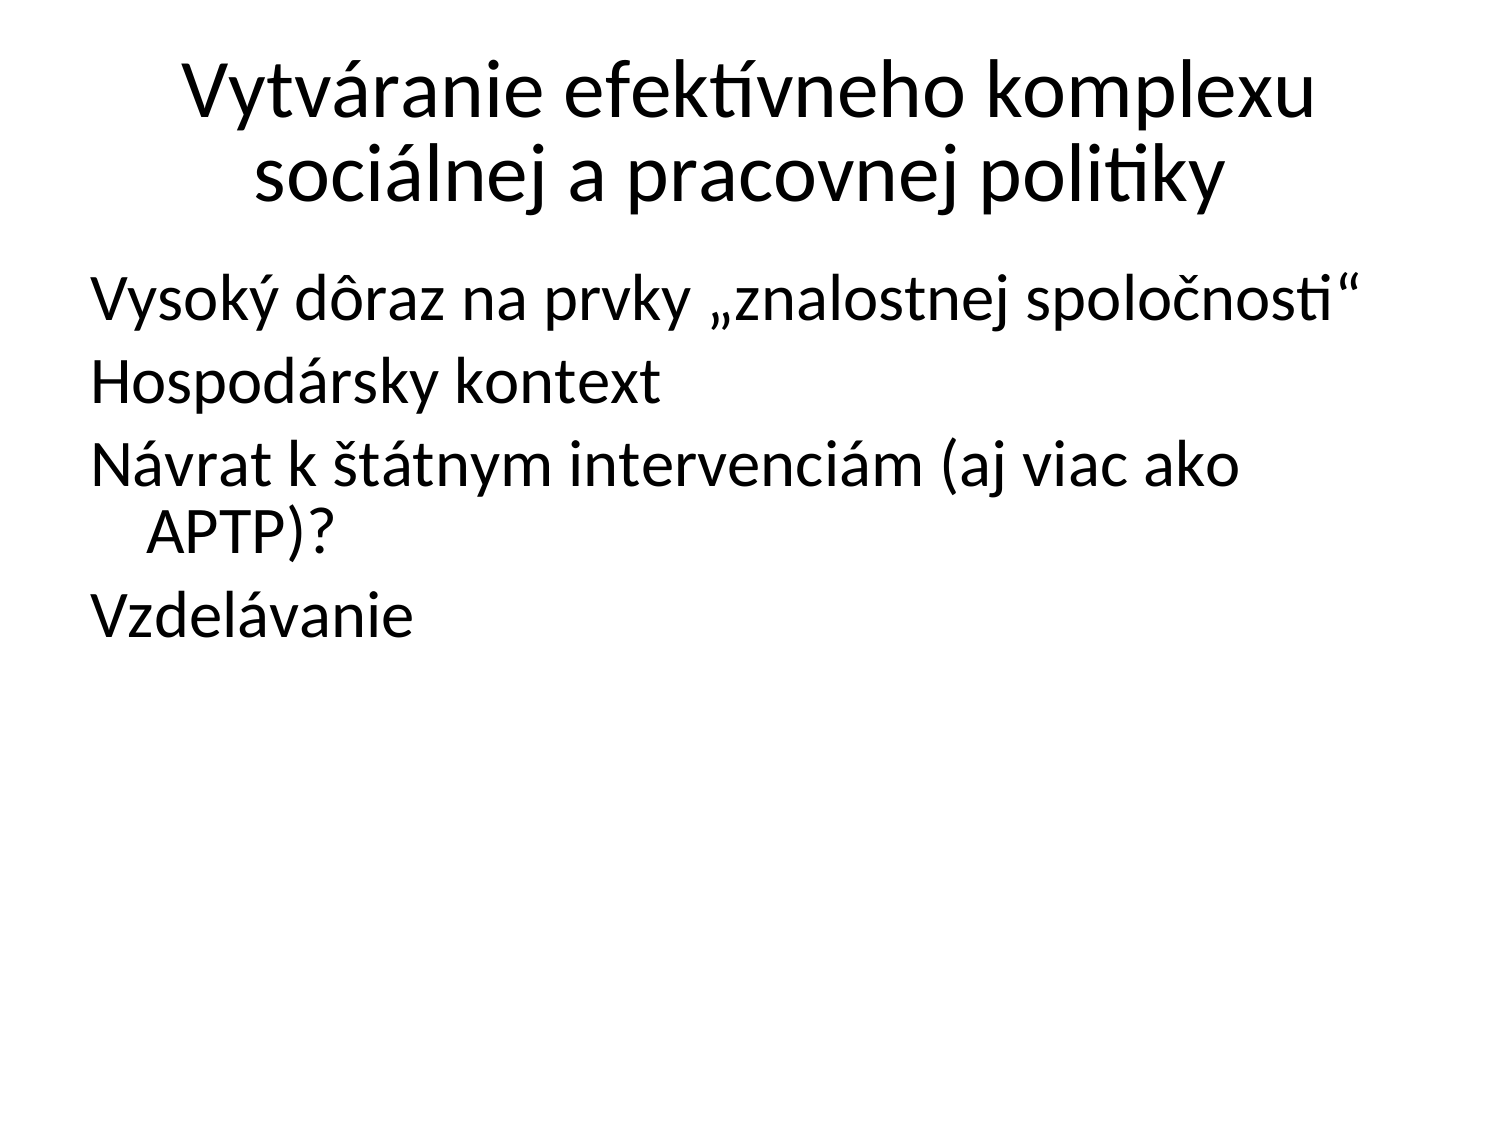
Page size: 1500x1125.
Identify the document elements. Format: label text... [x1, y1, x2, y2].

list Vysoký dôraz na prvky „znalostnej spoločnosti“ Hospodársky kontext Návrat k štátnym intervenciám (aj viac ako APTP)? Vzdelávanie [75, 262, 1426, 1006]
title Vytváranie efektívneho komplexu sociálnej a pracovnej politiky [75, 0, 1426, 262]
